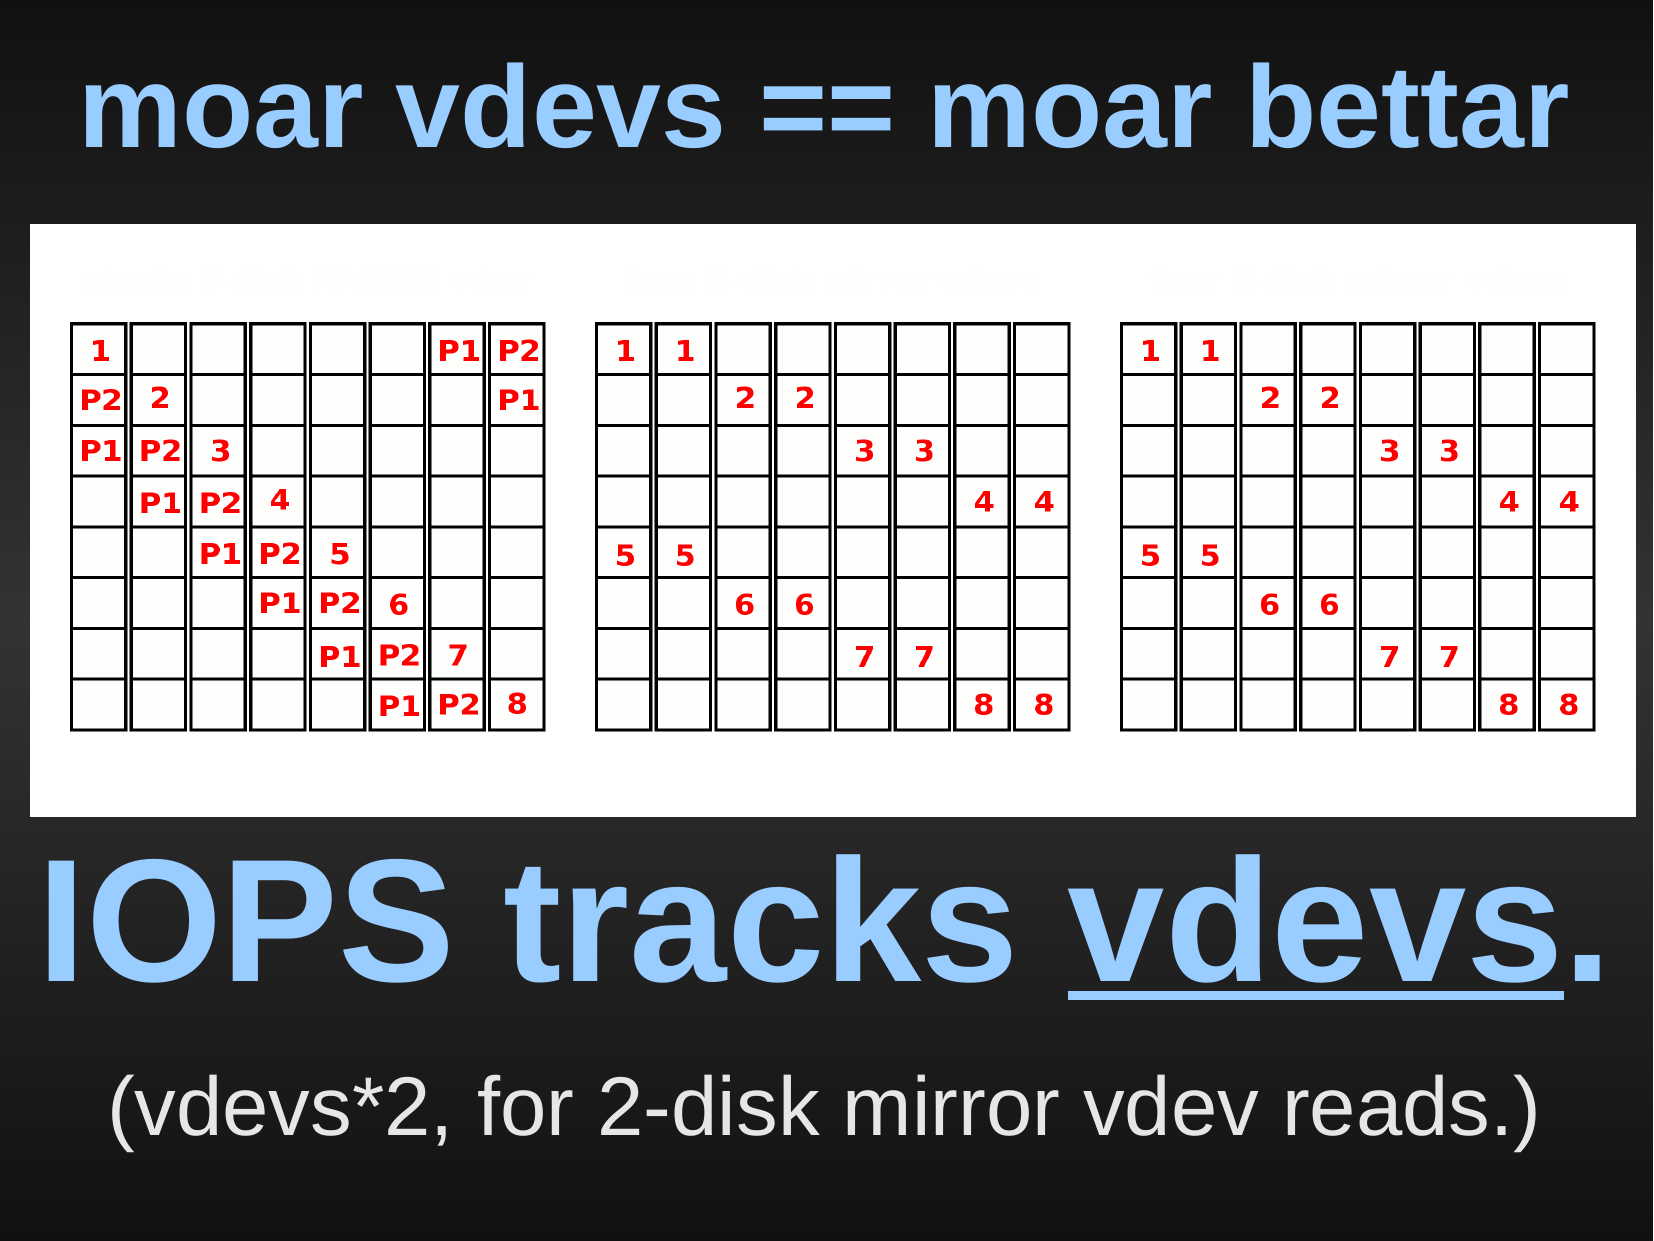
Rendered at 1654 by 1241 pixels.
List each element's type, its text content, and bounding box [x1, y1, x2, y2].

picture [30, 224, 1636, 735]
title moar vdevs == moar bettar [0, 2, 1651, 211]
title IOPS tracks vdevs. (vdevs*2, for 2-disk mirror vdev reads.) [0, 735, 1651, 1241]
